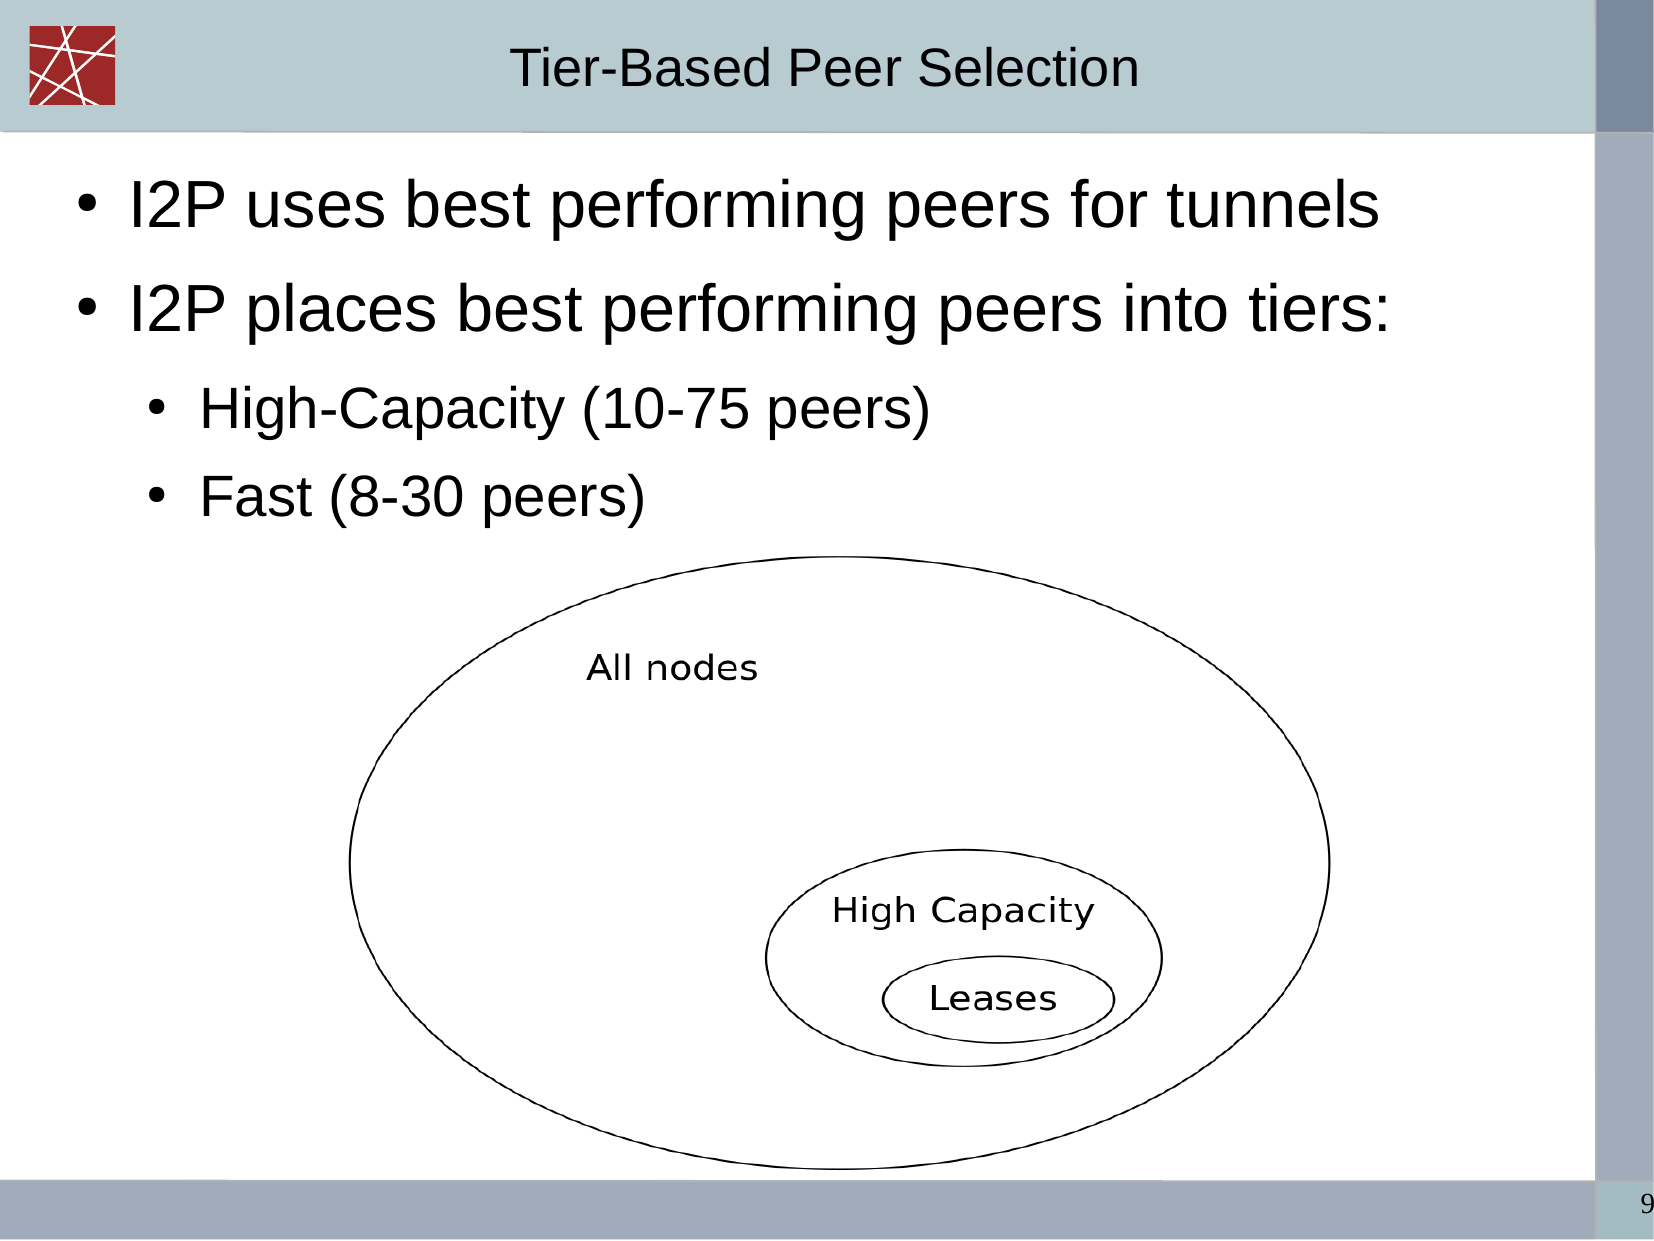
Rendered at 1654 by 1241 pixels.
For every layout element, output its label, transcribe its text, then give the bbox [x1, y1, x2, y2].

picture [341, 546, 1336, 1174]
list I2P uses best performing peers for tunnels I2P places best performing peers into tiers: High-Capacity (10-75 peers) Fast (8-30 peers) [57, 166, 1546, 971]
title Tier-Based Peer Selection [81, 9, 1570, 126]
